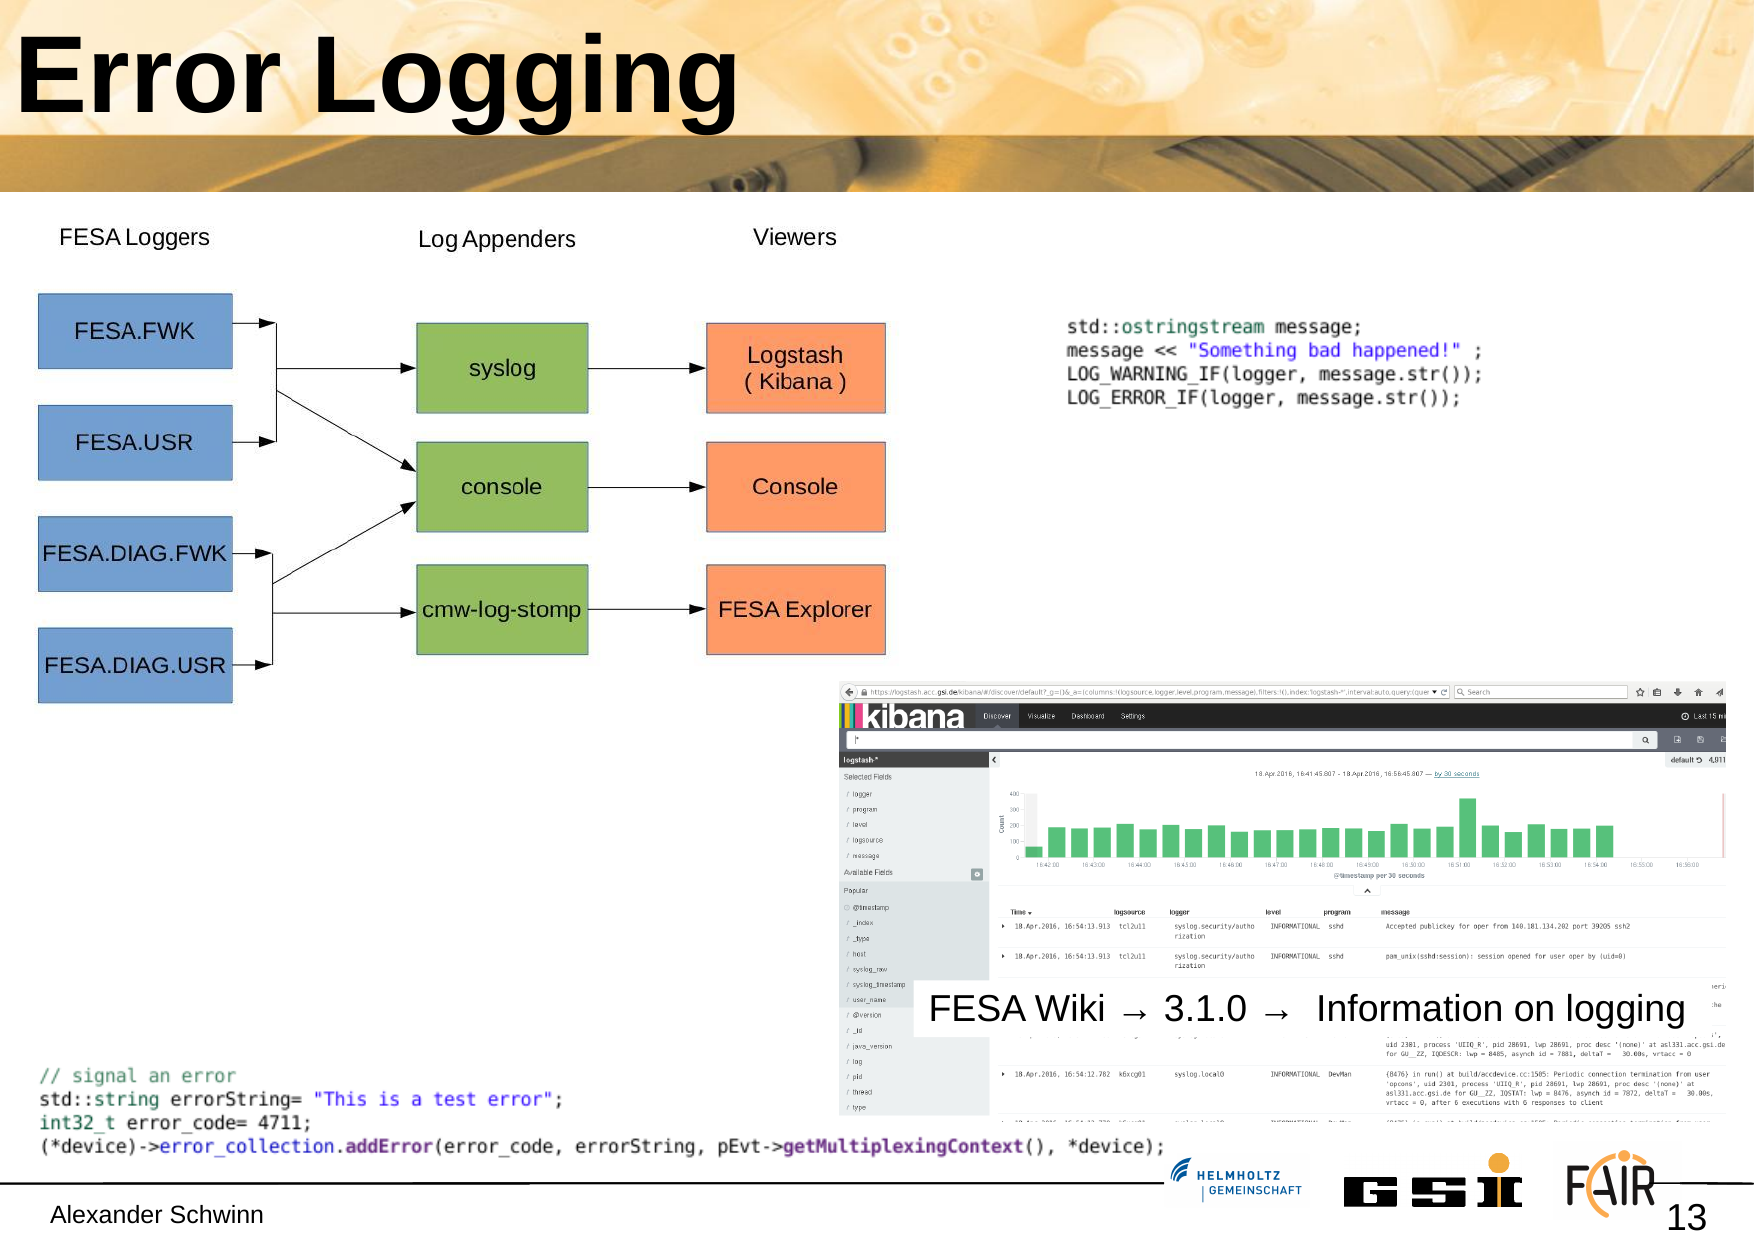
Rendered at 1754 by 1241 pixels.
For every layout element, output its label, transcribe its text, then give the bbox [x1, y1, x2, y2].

picture [0, 143, 1754, 193]
title Error Logging [0, 0, 1754, 143]
picture [1344, 1153, 1522, 1207]
picture [15, 208, 1726, 1208]
picture [1056, 305, 1501, 421]
text_box FESA Wiki → 3.1.0 → Information on logging [913, 980, 1712, 1038]
picture [1553, 1141, 1682, 1220]
